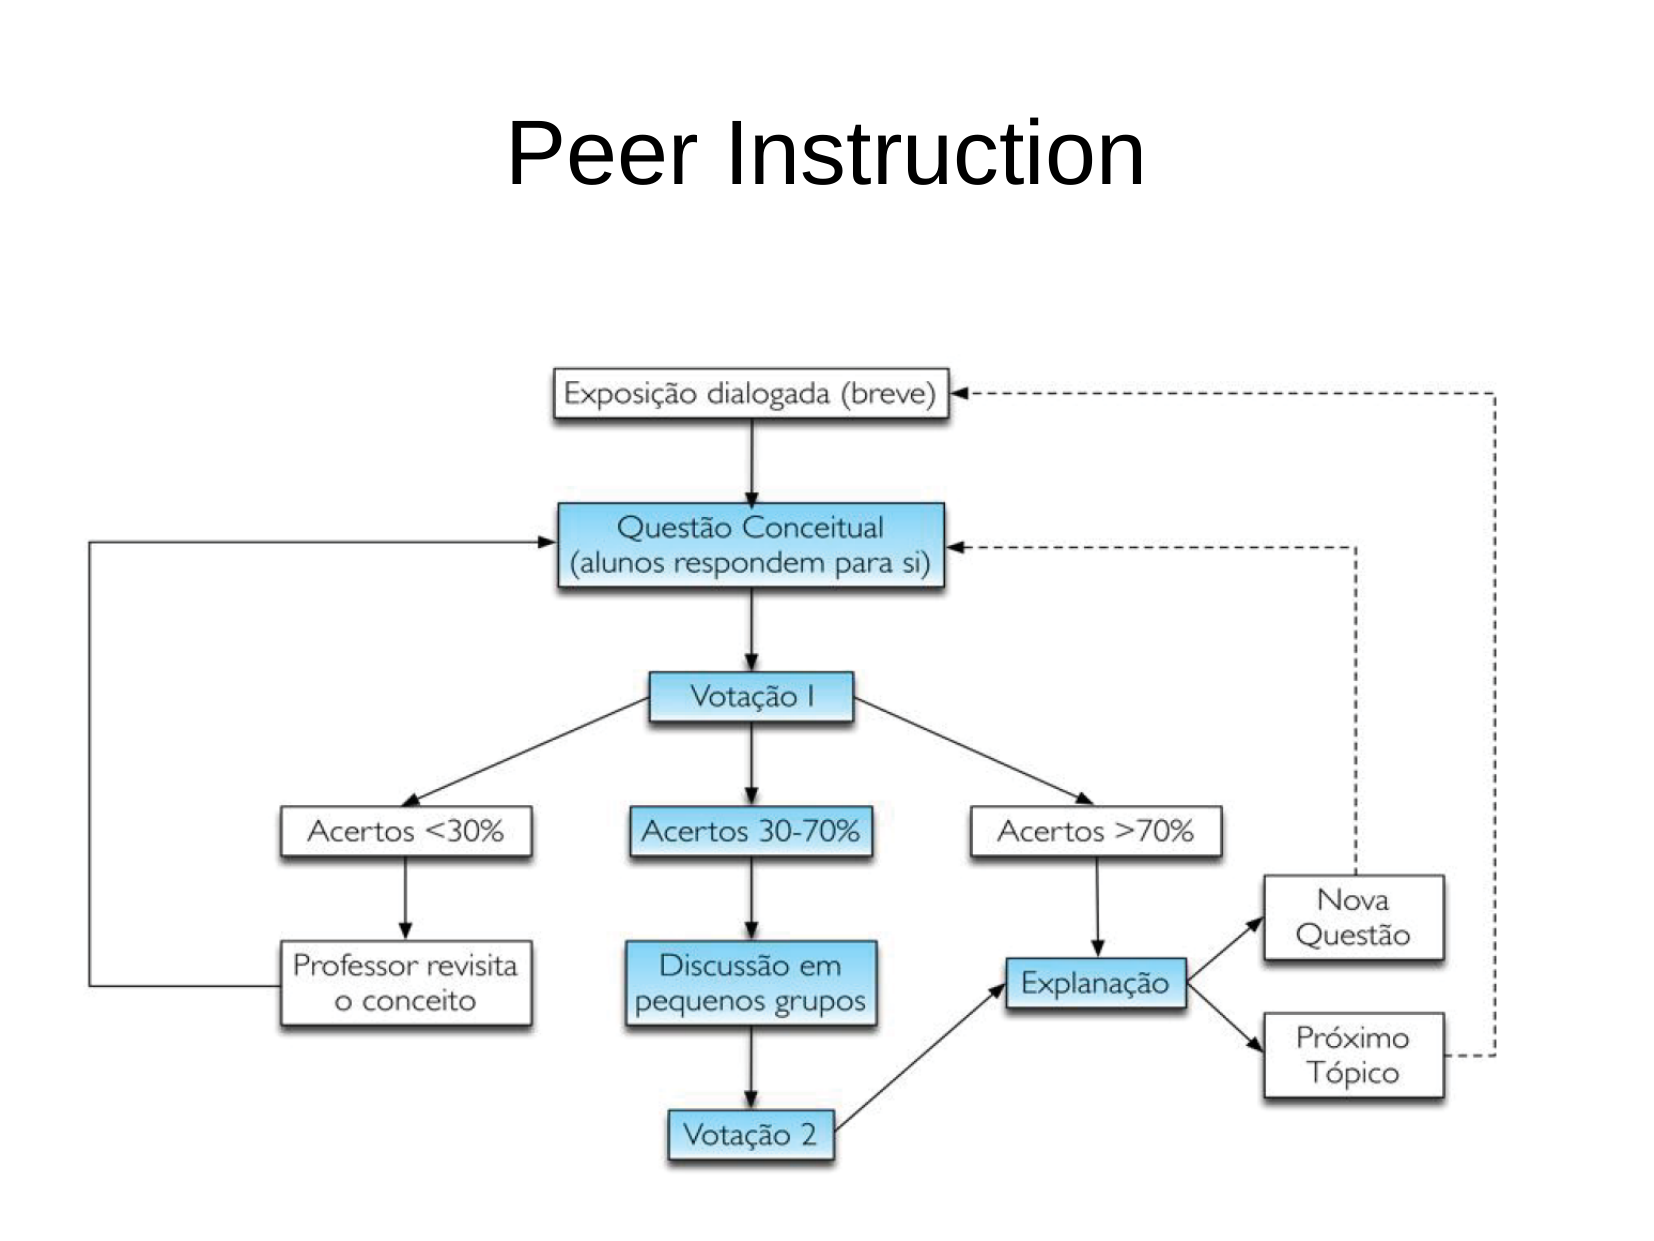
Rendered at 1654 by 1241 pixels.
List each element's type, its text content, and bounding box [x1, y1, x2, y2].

title Peer Instruction [82, 49, 1571, 257]
picture [0, 334, 1654, 1182]
